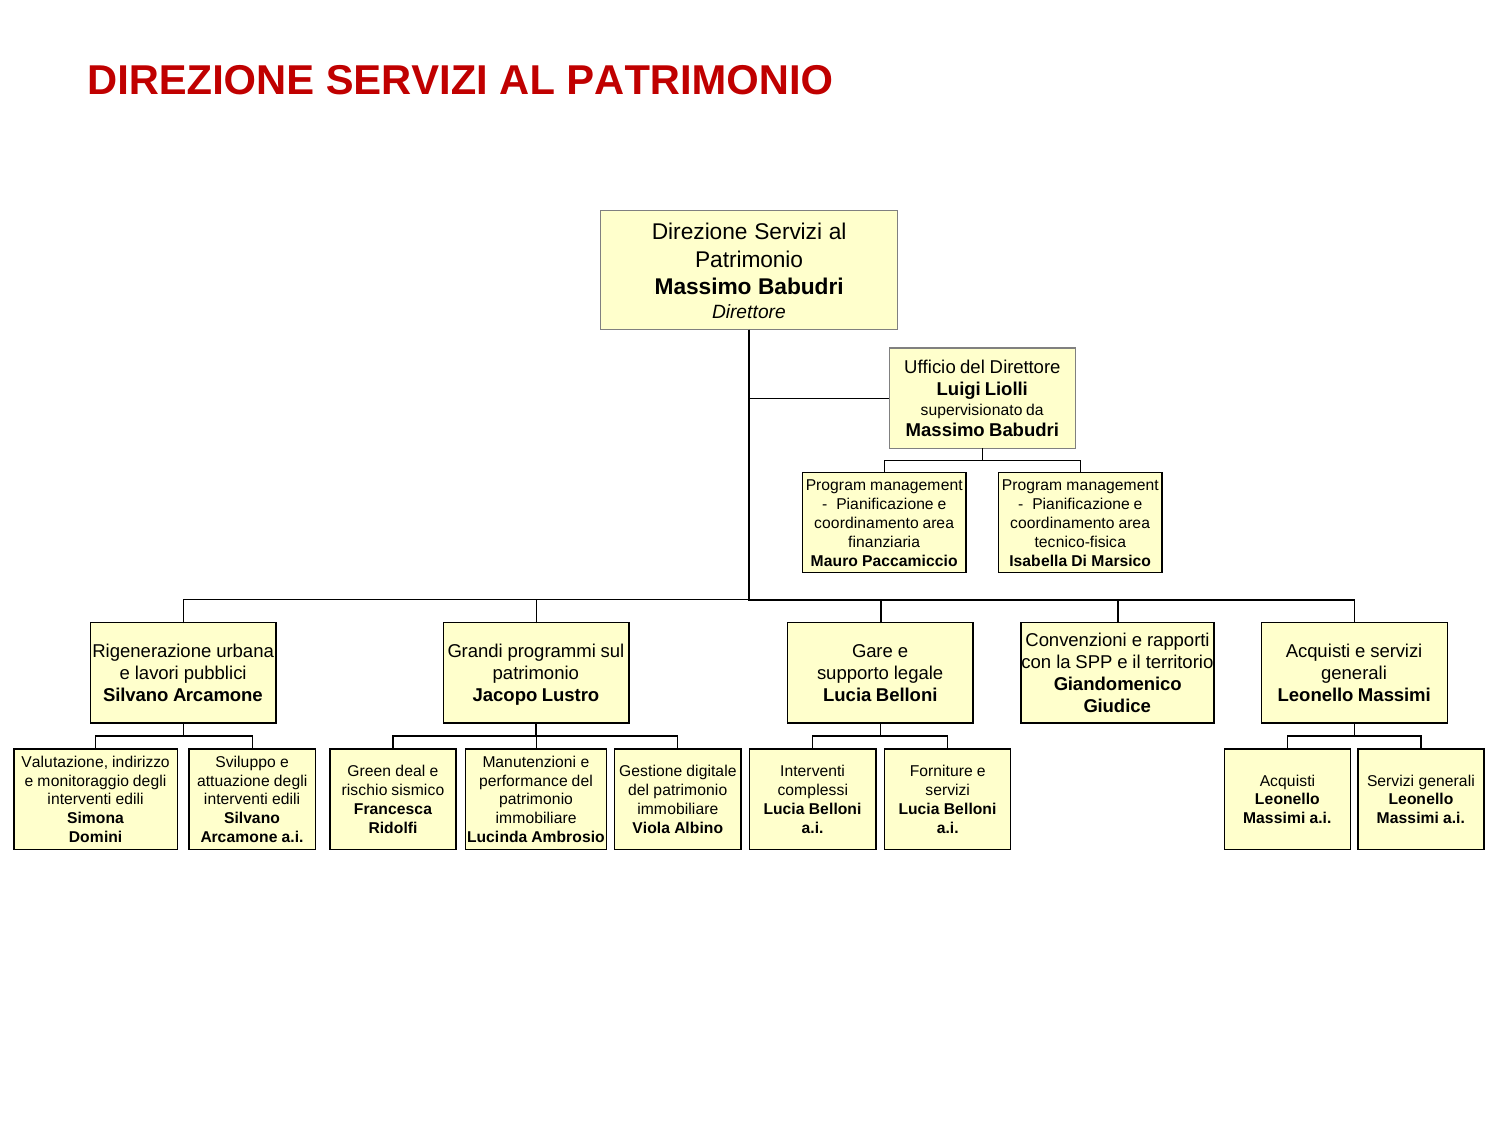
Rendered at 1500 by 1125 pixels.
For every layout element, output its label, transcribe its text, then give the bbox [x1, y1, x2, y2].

text_box DIREZIONE SERVIZI AL PATRIMONIO [72, 45, 1462, 128]
picture [11, 210, 1489, 856]
